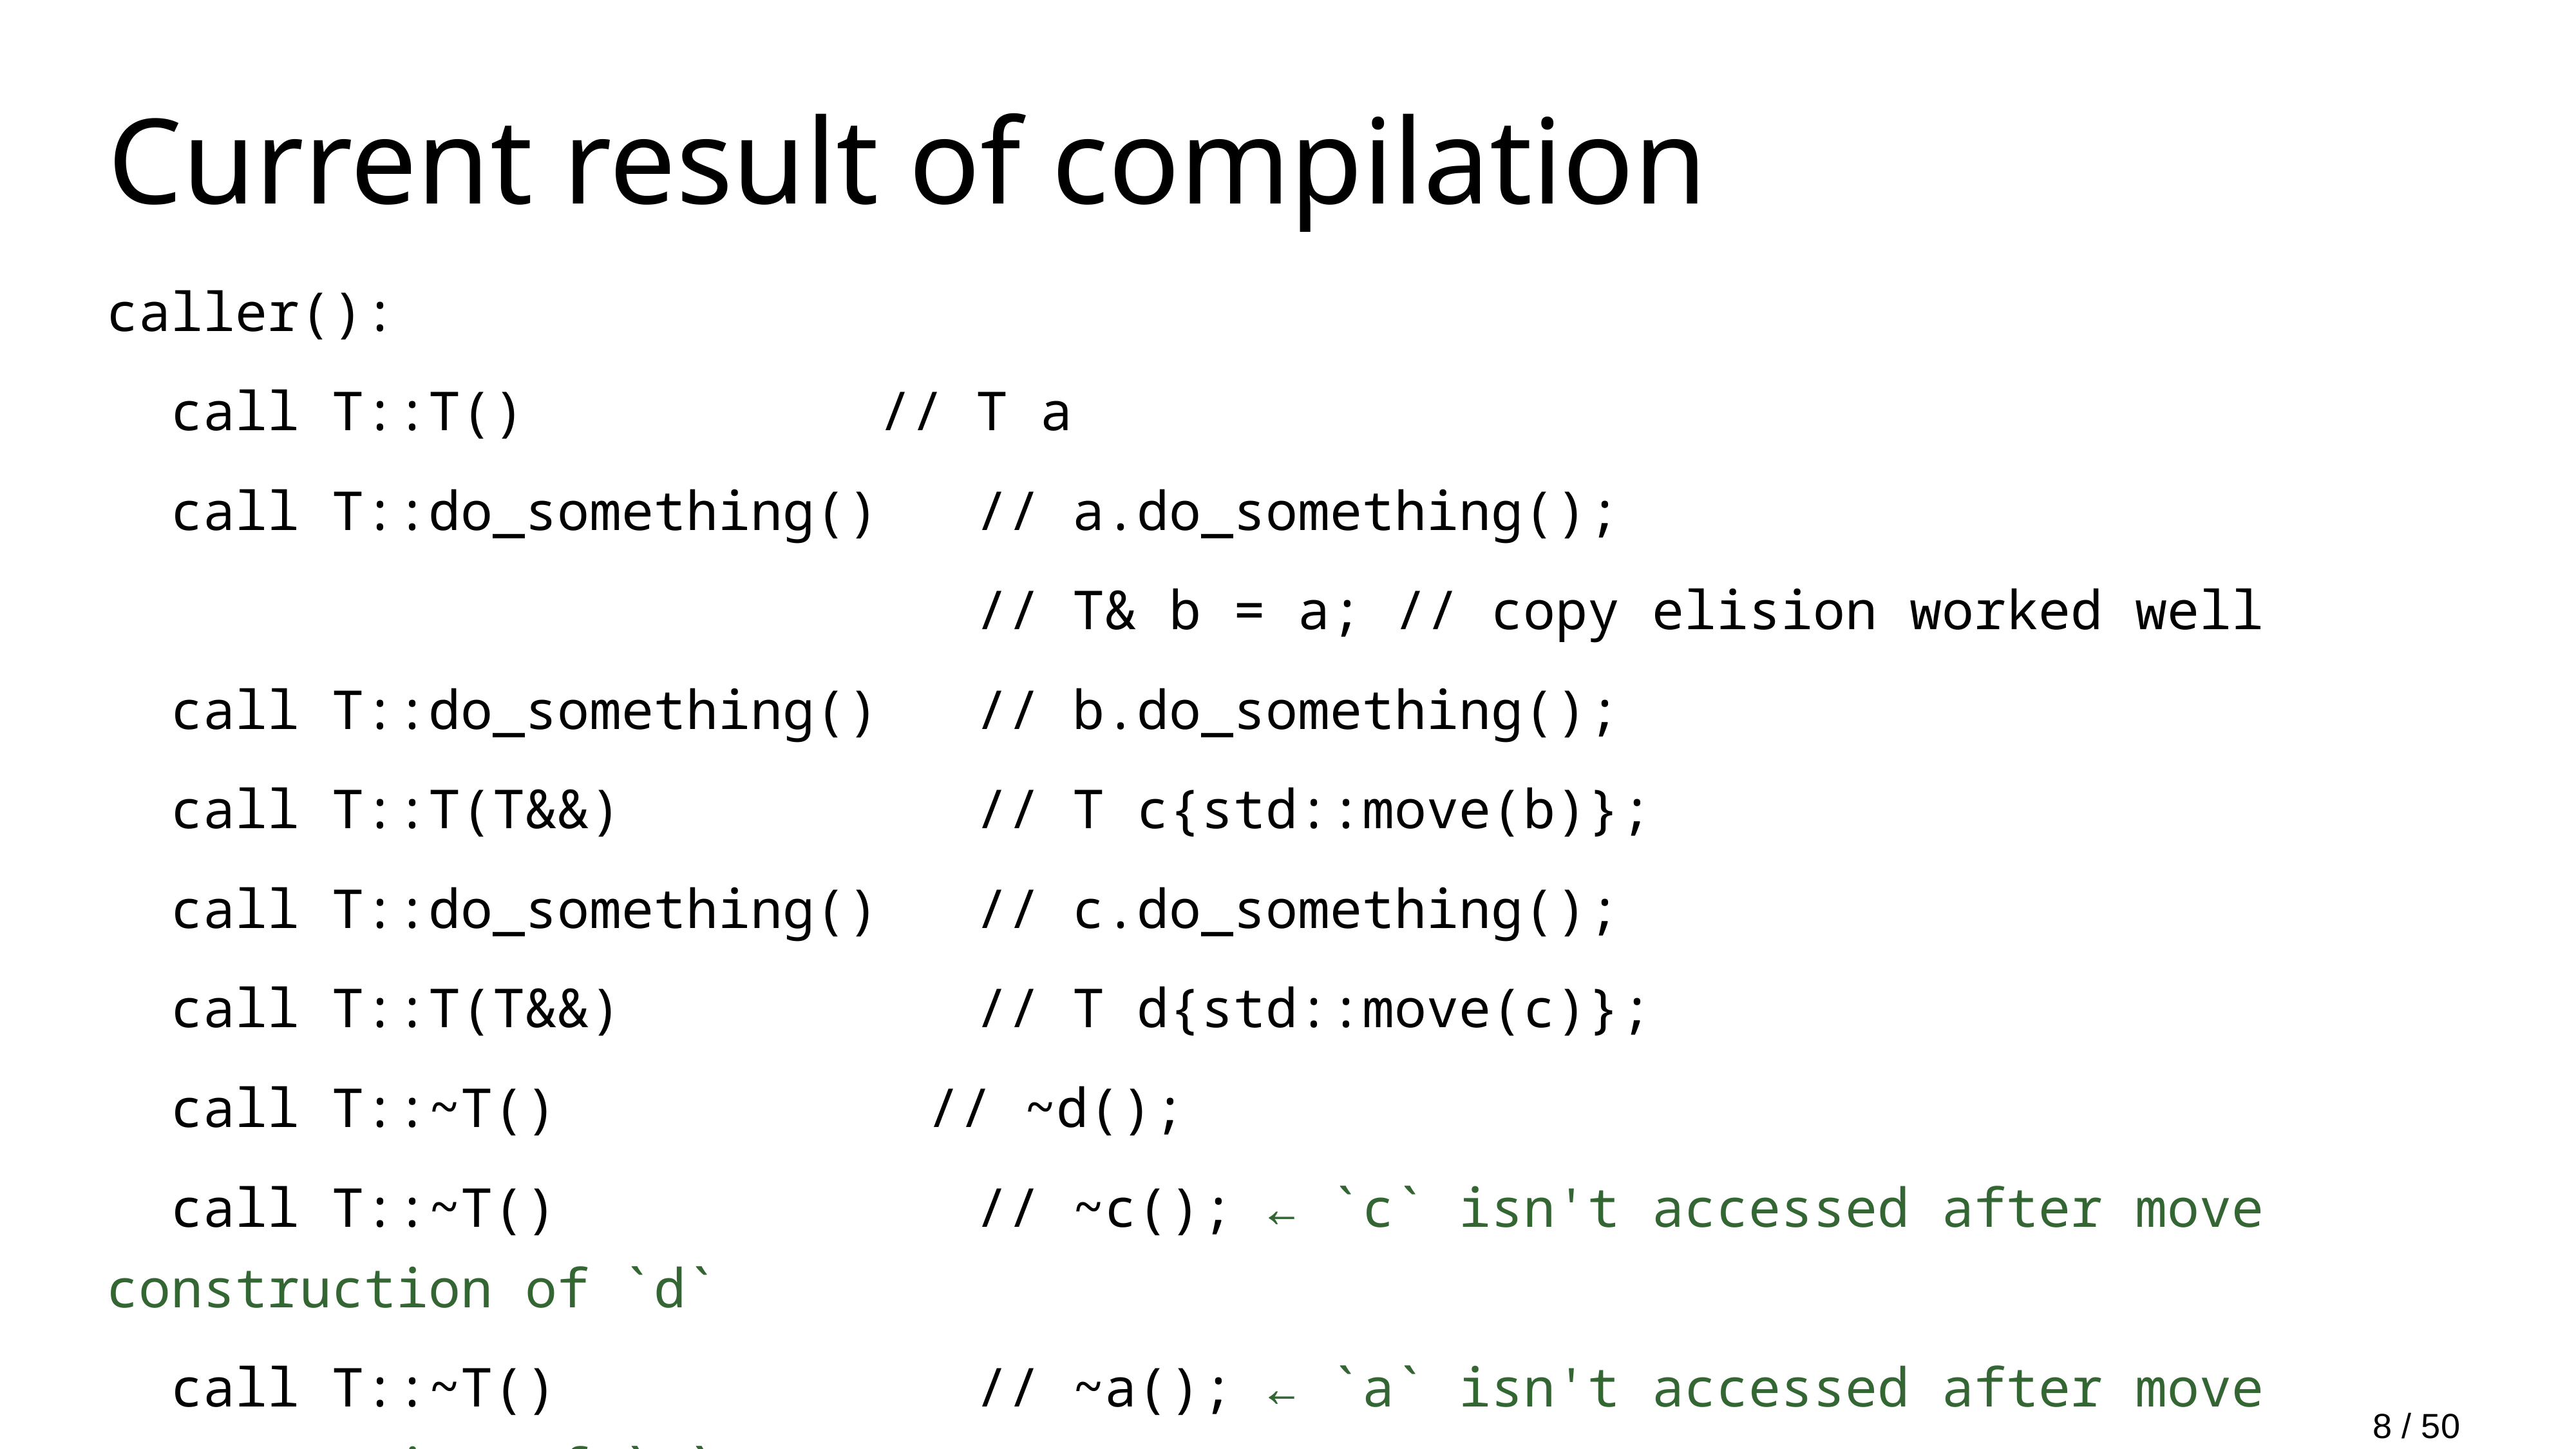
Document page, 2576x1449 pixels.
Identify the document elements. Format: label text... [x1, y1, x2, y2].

list caller(): call T::T() // T a call T::do_something() // a.do_something(); // T& b = a; // copy elision worked well call T::do_something() // b.do_something(); call T::T(T&&) // T c{std::move(b)}; call T::do_something() // c.do_something(); call T::T(T&&) // T d{std::move(c)}; call T::~T() // ~d(); call T::~T() // ~c(); ← `c` isn't accessed after move construction of `d` call T::~T() // ~a(); ← `a` isn't accessed after move construction of `c` [0, 211, 2576, 1366]
text_box <number> / 50 [2363, 1402, 2576, 1449]
title Current result of compilation [108, 80, 2468, 211]
